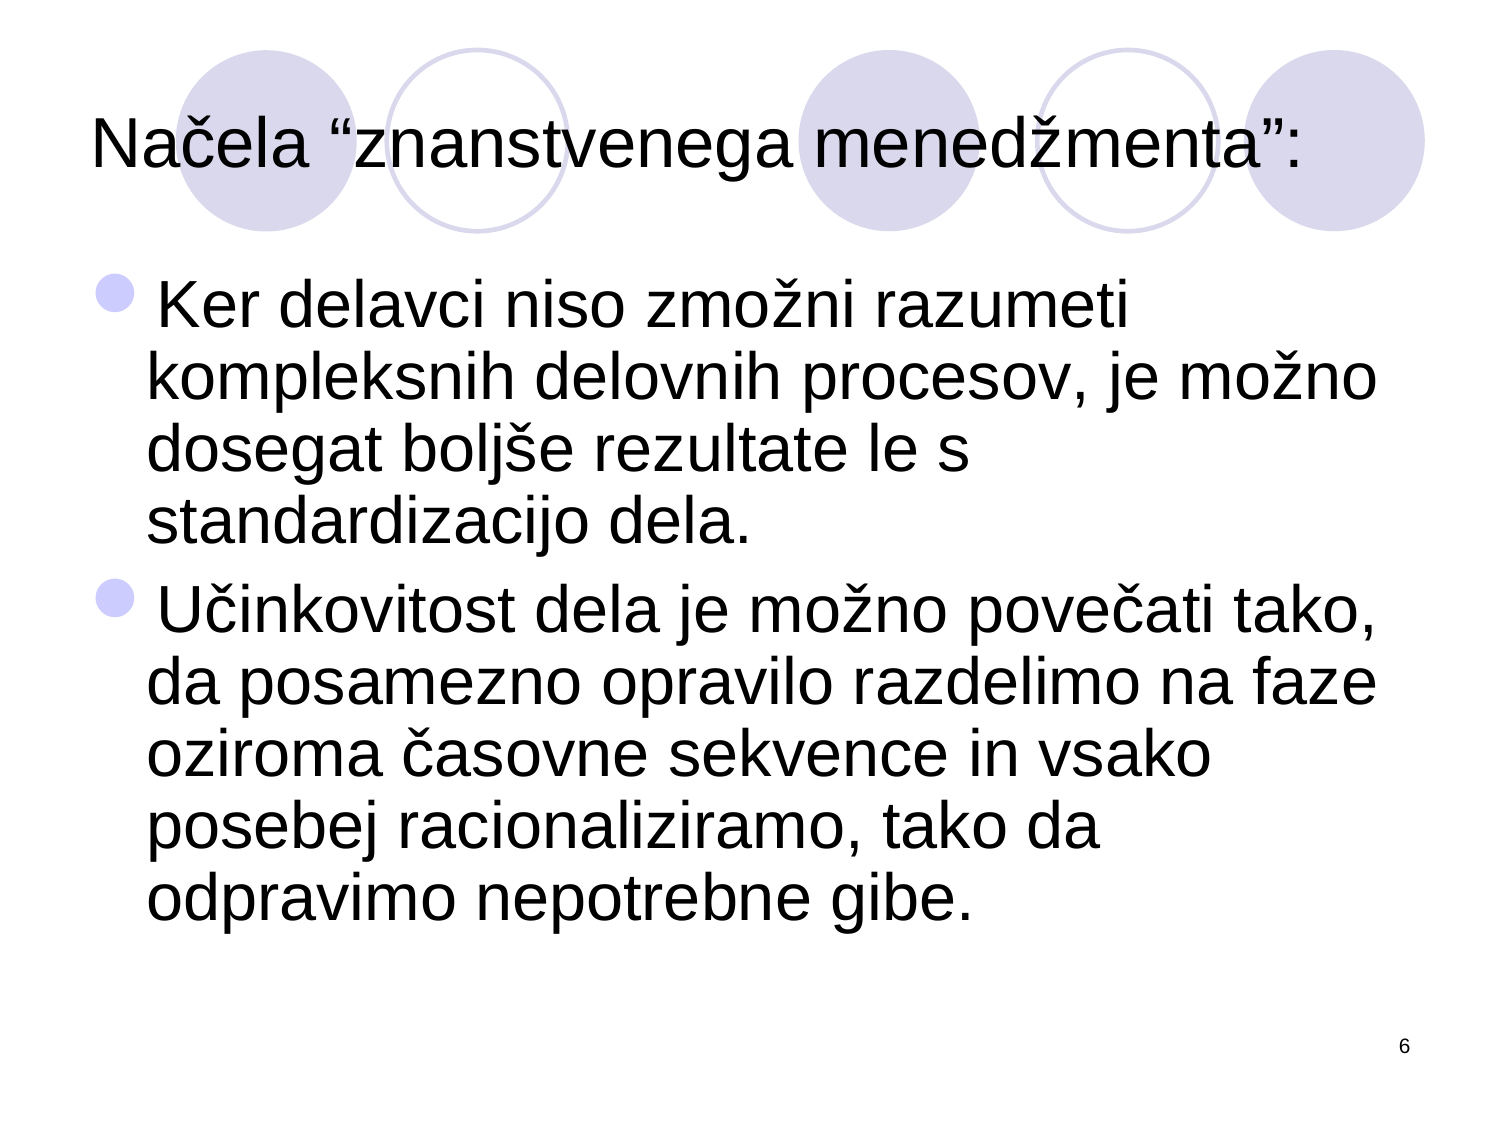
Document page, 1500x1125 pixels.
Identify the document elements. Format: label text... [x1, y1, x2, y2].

title Načela “znanstvenega menedžmenta”: [75, 45, 1426, 233]
list Ker delavci niso zmožni razumeti kompleksnih delovnih procesov, je možno dosegat boljše rezultate le s standardizacijo dela. Učinkovitost dela je možno povečati tako, da posamezno opravilo razdelimo na faze oziroma časovne sekvence in vsako posebej racionaliziramo, tako da odpravimo nepotrebne gibe. [75, 262, 1426, 1006]
text_box <number> [1074, 1025, 1426, 1101]
